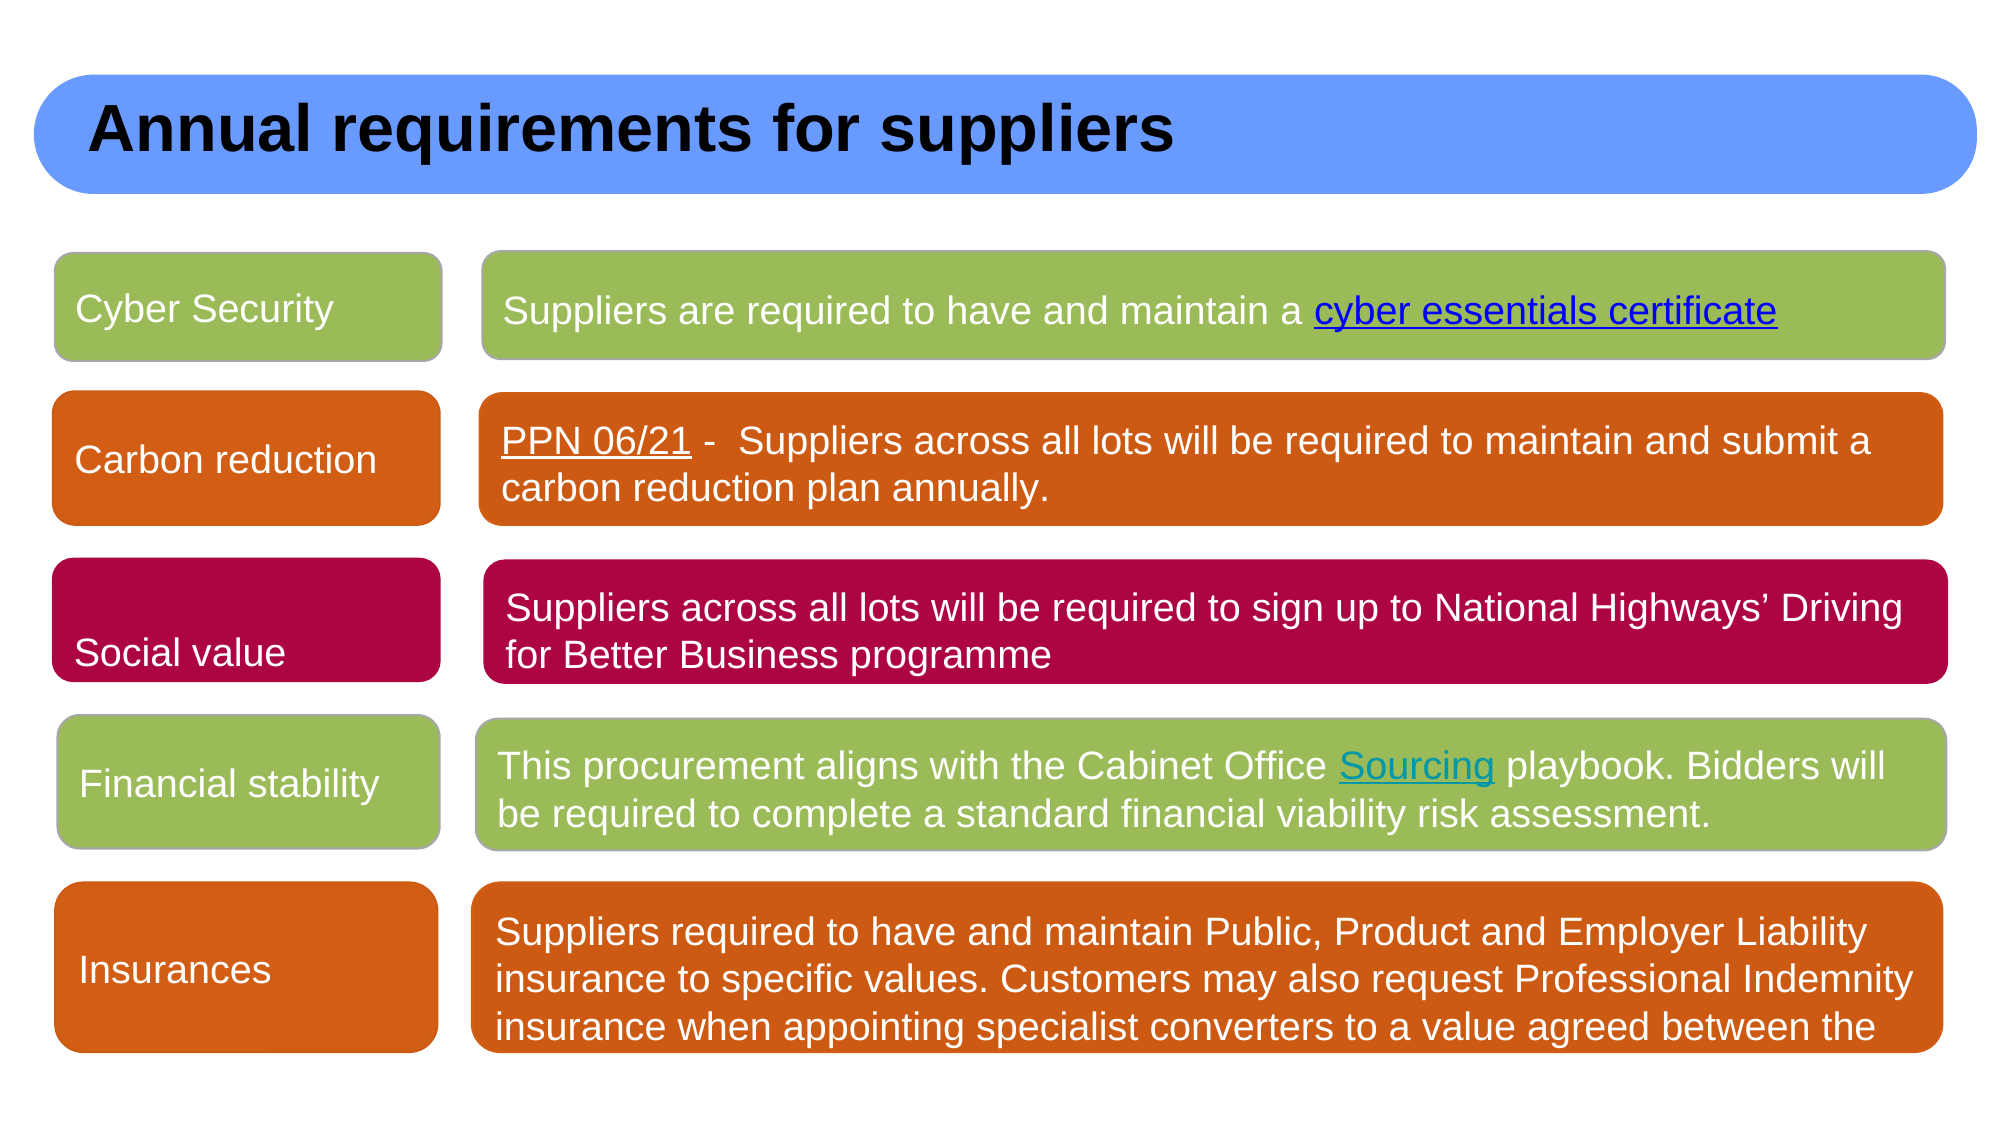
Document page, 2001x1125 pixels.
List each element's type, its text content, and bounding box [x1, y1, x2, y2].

text_box Suppliers across all lots will be required to sign up to National Highways’ Driving for Better Business programme [484, 560, 1948, 683]
text_box Financial stability [57, 715, 440, 849]
text_box Cyber Security [54, 252, 442, 361]
text_box PPN 06/21 - Suppliers across all lots will be required to maintain and submit a carbon reduction plan annually. [479, 393, 1943, 525]
text_box Social value [52, 558, 440, 682]
text_box Suppliers are required to have and maintain a cyber essentials certificate [482, 251, 1946, 360]
text_box This procurement aligns with the Cabinet Office Sourcing playbook. Bidders will be required to complete a standard financial viability risk assessment. [475, 718, 1947, 851]
text_box Annual requirements for suppliers [67, 64, 1861, 203]
text_box Insurances [55, 882, 438, 1053]
text_box Suppliers required to have and maintain Public, Product and Employer Liability insurance to specific values. Customers may also request Professional Indemnity insurance when appointing specialist converters to a value agreed between the Customer and the Supplier. [471, 882, 1943, 1053]
text_box Carbon reduction [52, 391, 440, 525]
